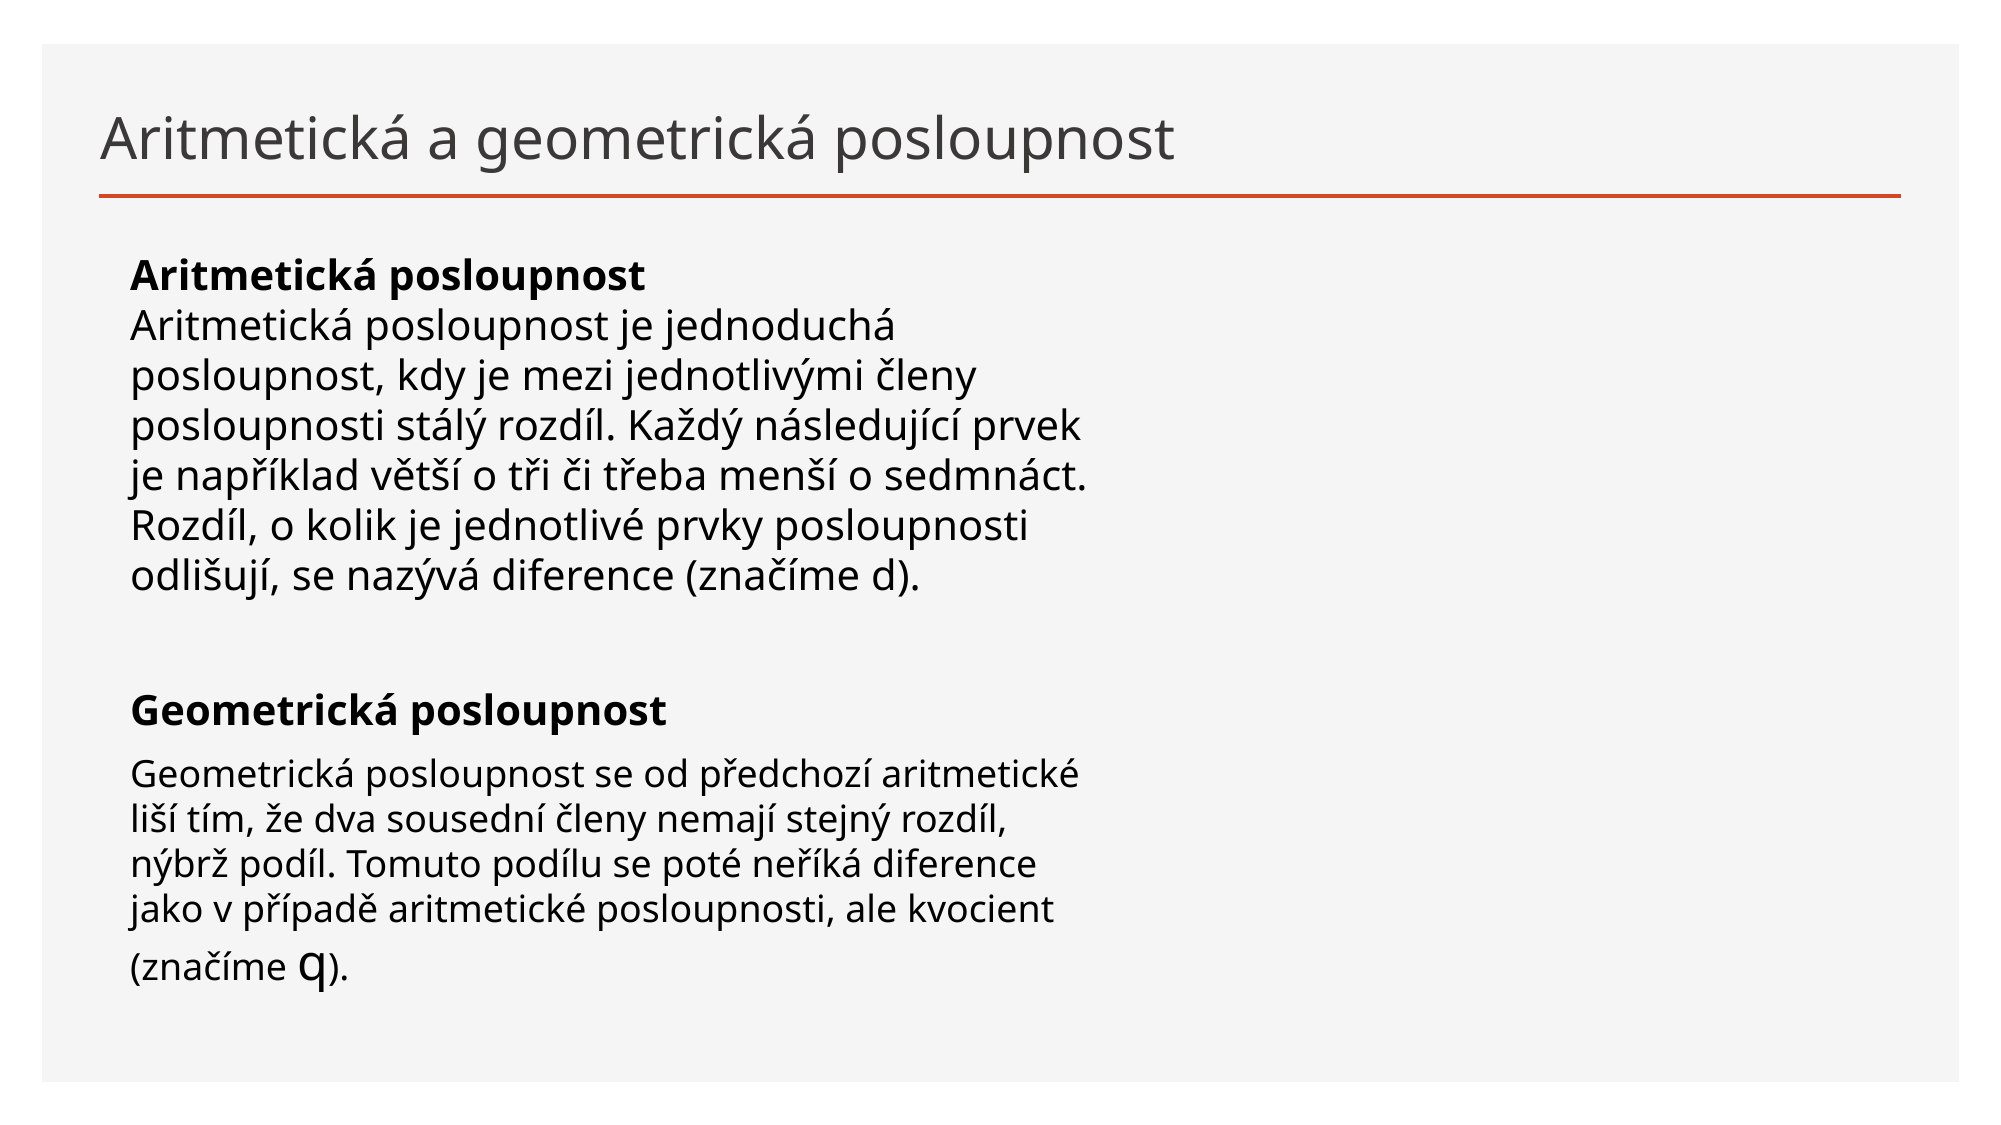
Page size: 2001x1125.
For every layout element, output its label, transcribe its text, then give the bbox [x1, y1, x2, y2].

text_box [88, 250, 798, 886]
title Aritmetická a geometrická posloupnost [85, 73, 1310, 179]
text_box Aritmetická posloupnost Aritmetická posloupnost je jednoduchá posloupnost, kdy je mezi jednotlivými členy posloupnosti stálý rozdíl. Každý následující prvek je například větší o tři či třeba menší o sedmnáct. Rozdíl, o kolik je jednotlivé prvky posloupnosti odlišují, se nazývá diference (značíme d). [115, 241, 1115, 610]
text_box Geometrická posloupnost Geometrická posloupnost se od předchozí aritmetické liší tím, že dva sousední členy nemají stejný rozdíl, nýbrž podíl. Tomuto podílu se poté neříká diference jako v případě aritmetické posloupnosti, ale kvocient (značíme q). [115, 672, 1115, 1002]
